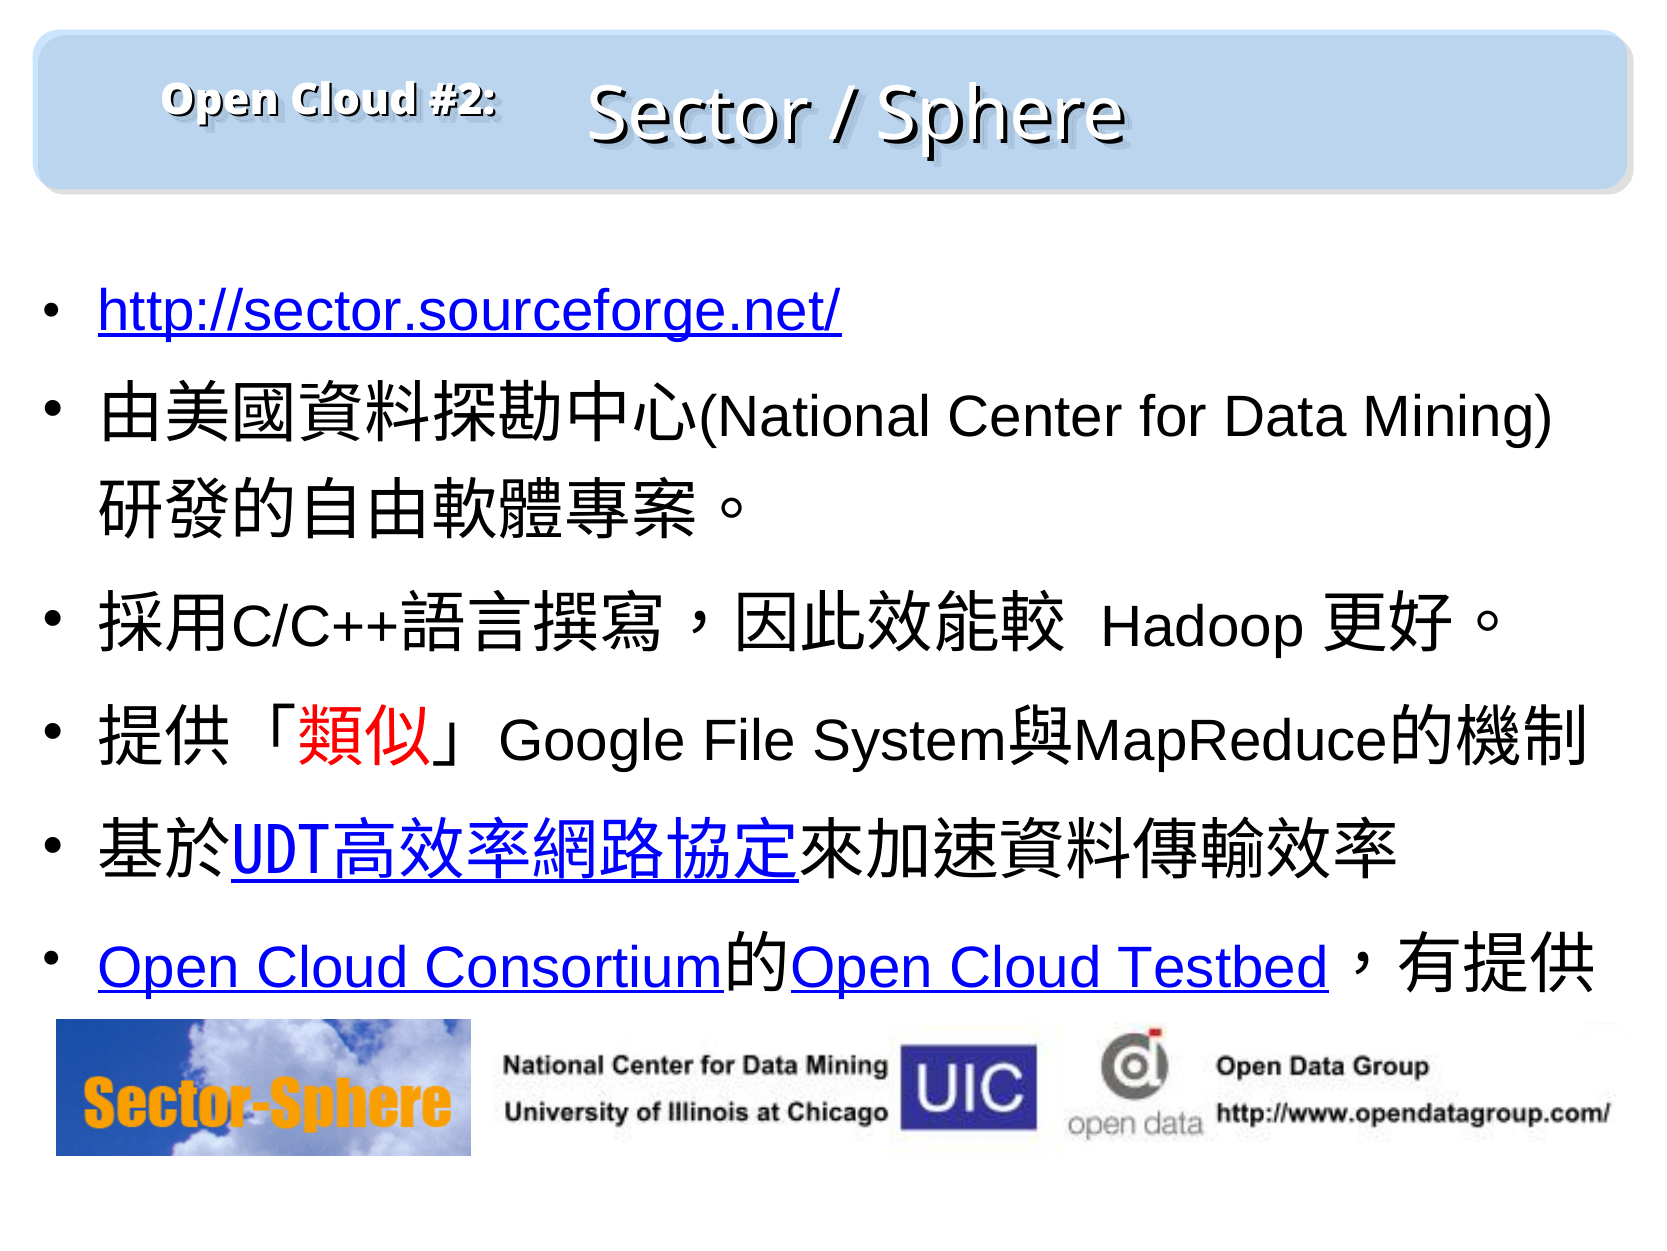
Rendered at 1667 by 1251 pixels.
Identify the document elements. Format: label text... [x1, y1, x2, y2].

picture [476, 1021, 1629, 1158]
text_box Open Cloud #2: Sector / Sphere [32, 29, 1628, 190]
list http://sector.sourceforge.net/ 由美國資料探勘中心(National Center for Data Mining)研發的自由軟體專案。 採用C/C++語言撰寫，因此效能較 Hadoop 更好。 提供「類似」Google File System與MapReduce的機制 基於UDT高效率網路協定來加速資料傳輸效率 Open Cloud Consortium的Open Cloud Testbed，有提供測試環境，並開發了MalStone效能評比軟體。 [41, 277, 1607, 1046]
picture [56, 1019, 471, 1156]
